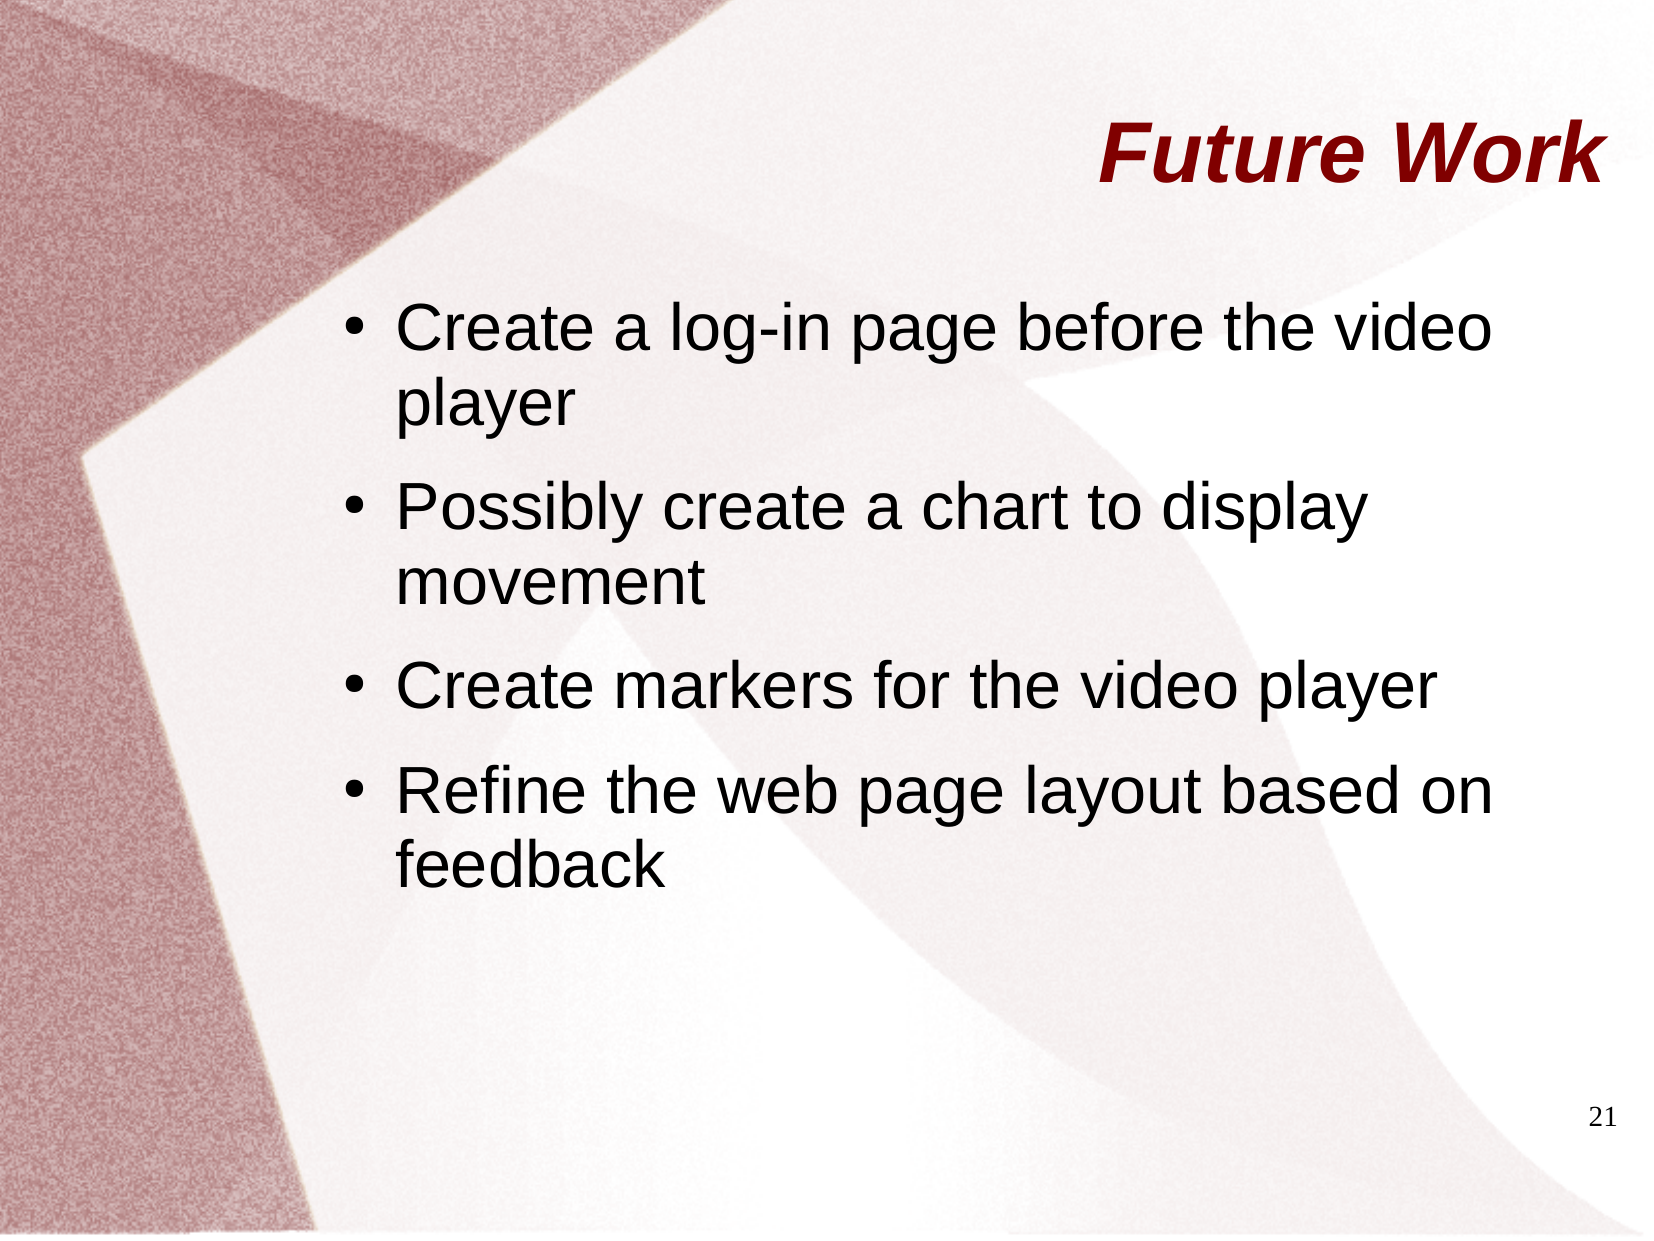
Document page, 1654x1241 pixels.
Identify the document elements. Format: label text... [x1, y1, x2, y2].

title Future Work [596, 49, 1607, 257]
picture [0, 0, 1654, 1241]
list Create a log-in page before the video player Possibly create a chart to display movement Create markers for the video player Refine the web page layout based on feedback [324, 290, 1601, 916]
